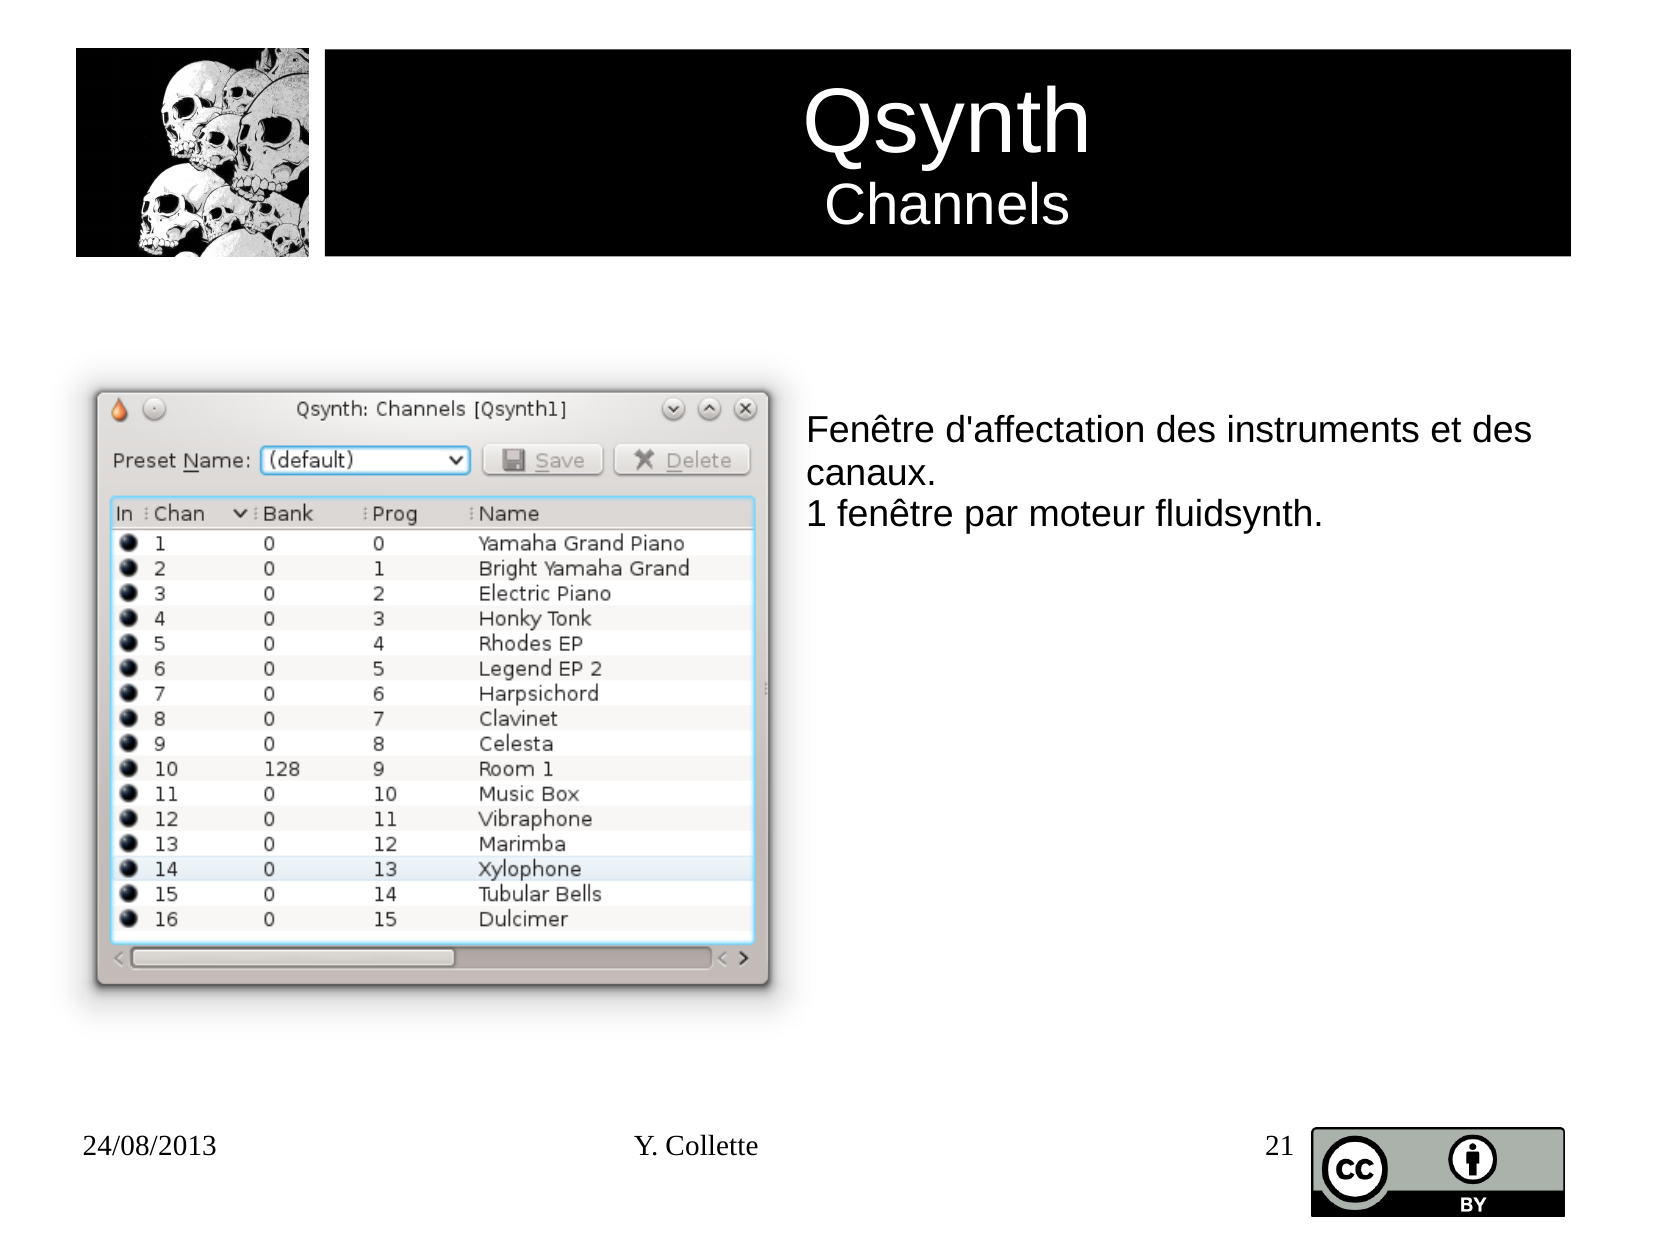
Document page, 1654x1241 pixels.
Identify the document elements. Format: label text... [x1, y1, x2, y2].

text_box Fenêtre d'affectation des instruments et des canaux. 1 fenêtre par moteur fluidsynth. [791, 401, 1619, 543]
picture [76, 48, 309, 257]
picture [35, 330, 831, 1047]
picture [1311, 1127, 1565, 1217]
title Qsynth Channels [324, 49, 1571, 257]
